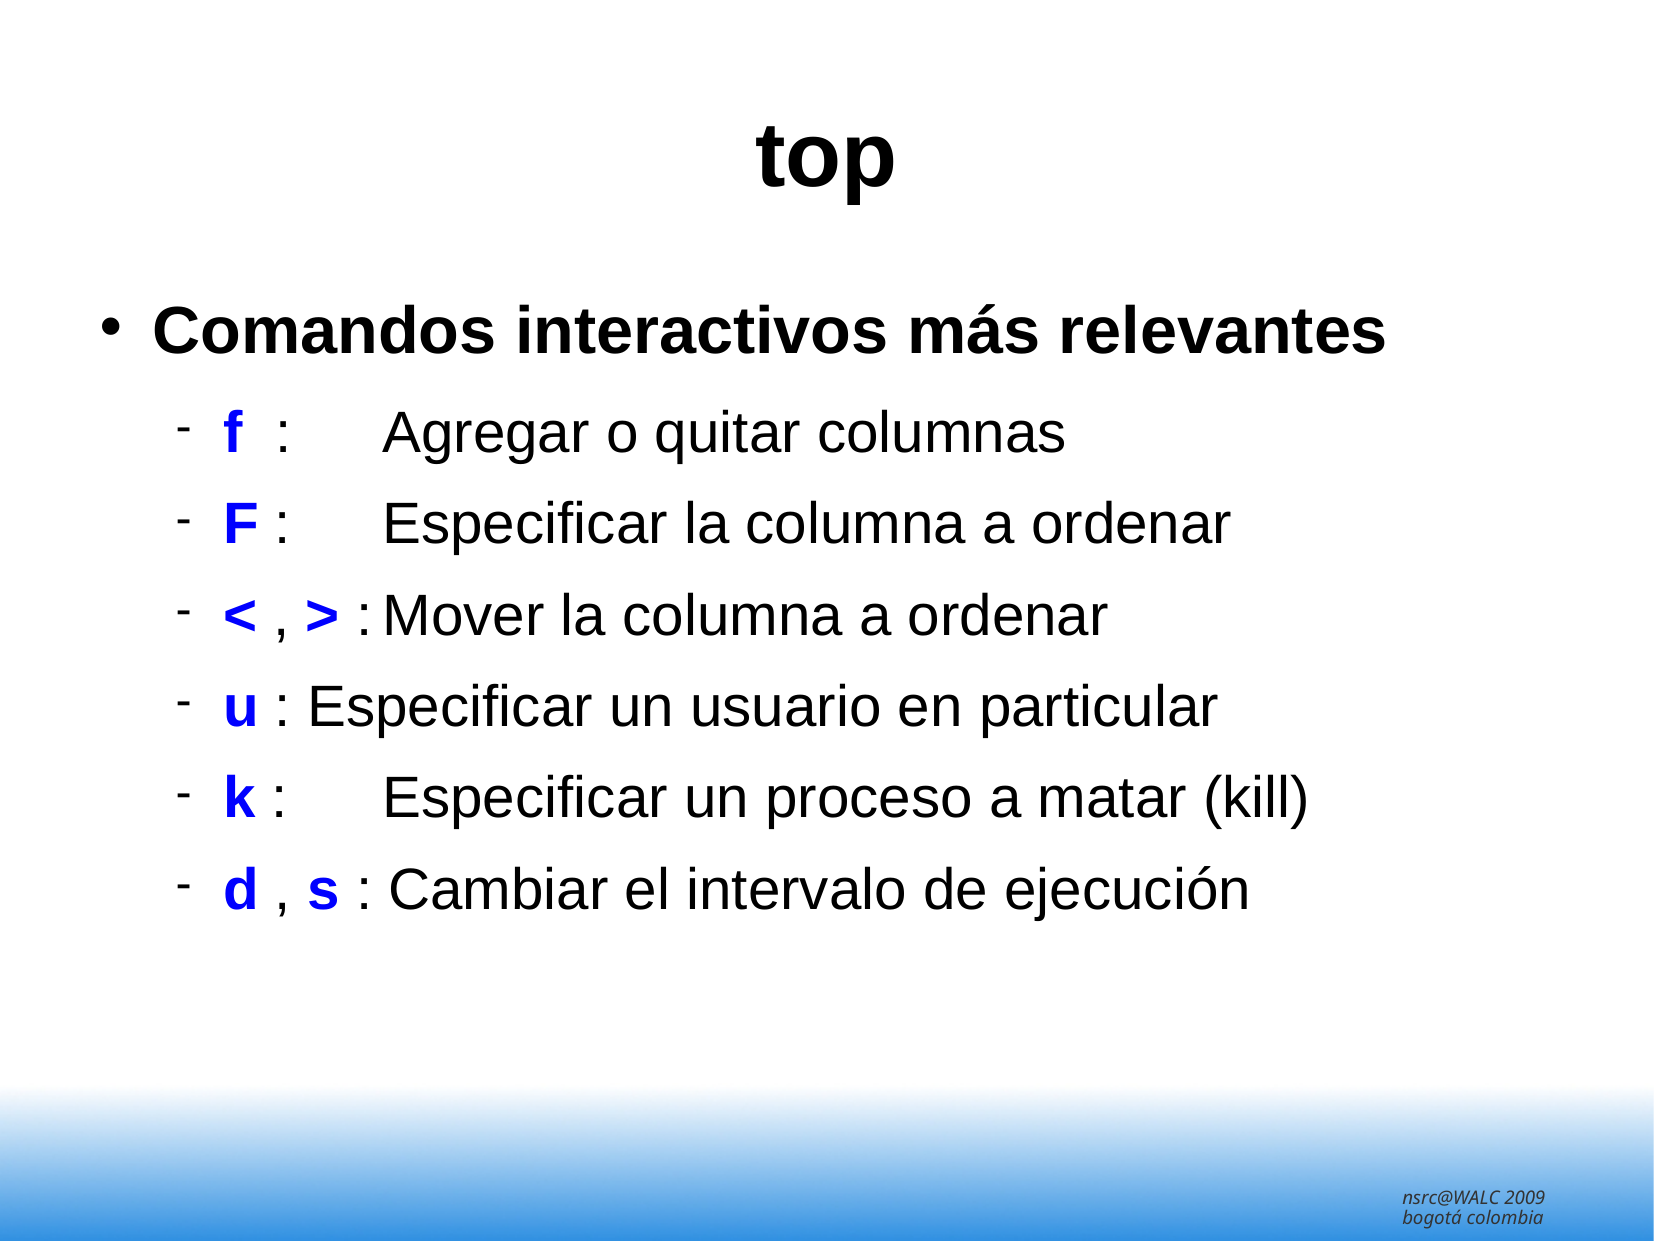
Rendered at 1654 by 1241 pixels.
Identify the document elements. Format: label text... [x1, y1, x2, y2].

title top [82, 49, 1571, 257]
list Comandos interactivos más relevantes f : Agregar o quitar columnas F : Especificar la columna a ordenar < , > : Mover la columna a ordenar u : Especificar un usuario en particular k : Especificar un proceso a matar (kill) d , s : Cambiar el intervalo de ejecución [82, 290, 1571, 1109]
picture [0, 1083, 1654, 1241]
